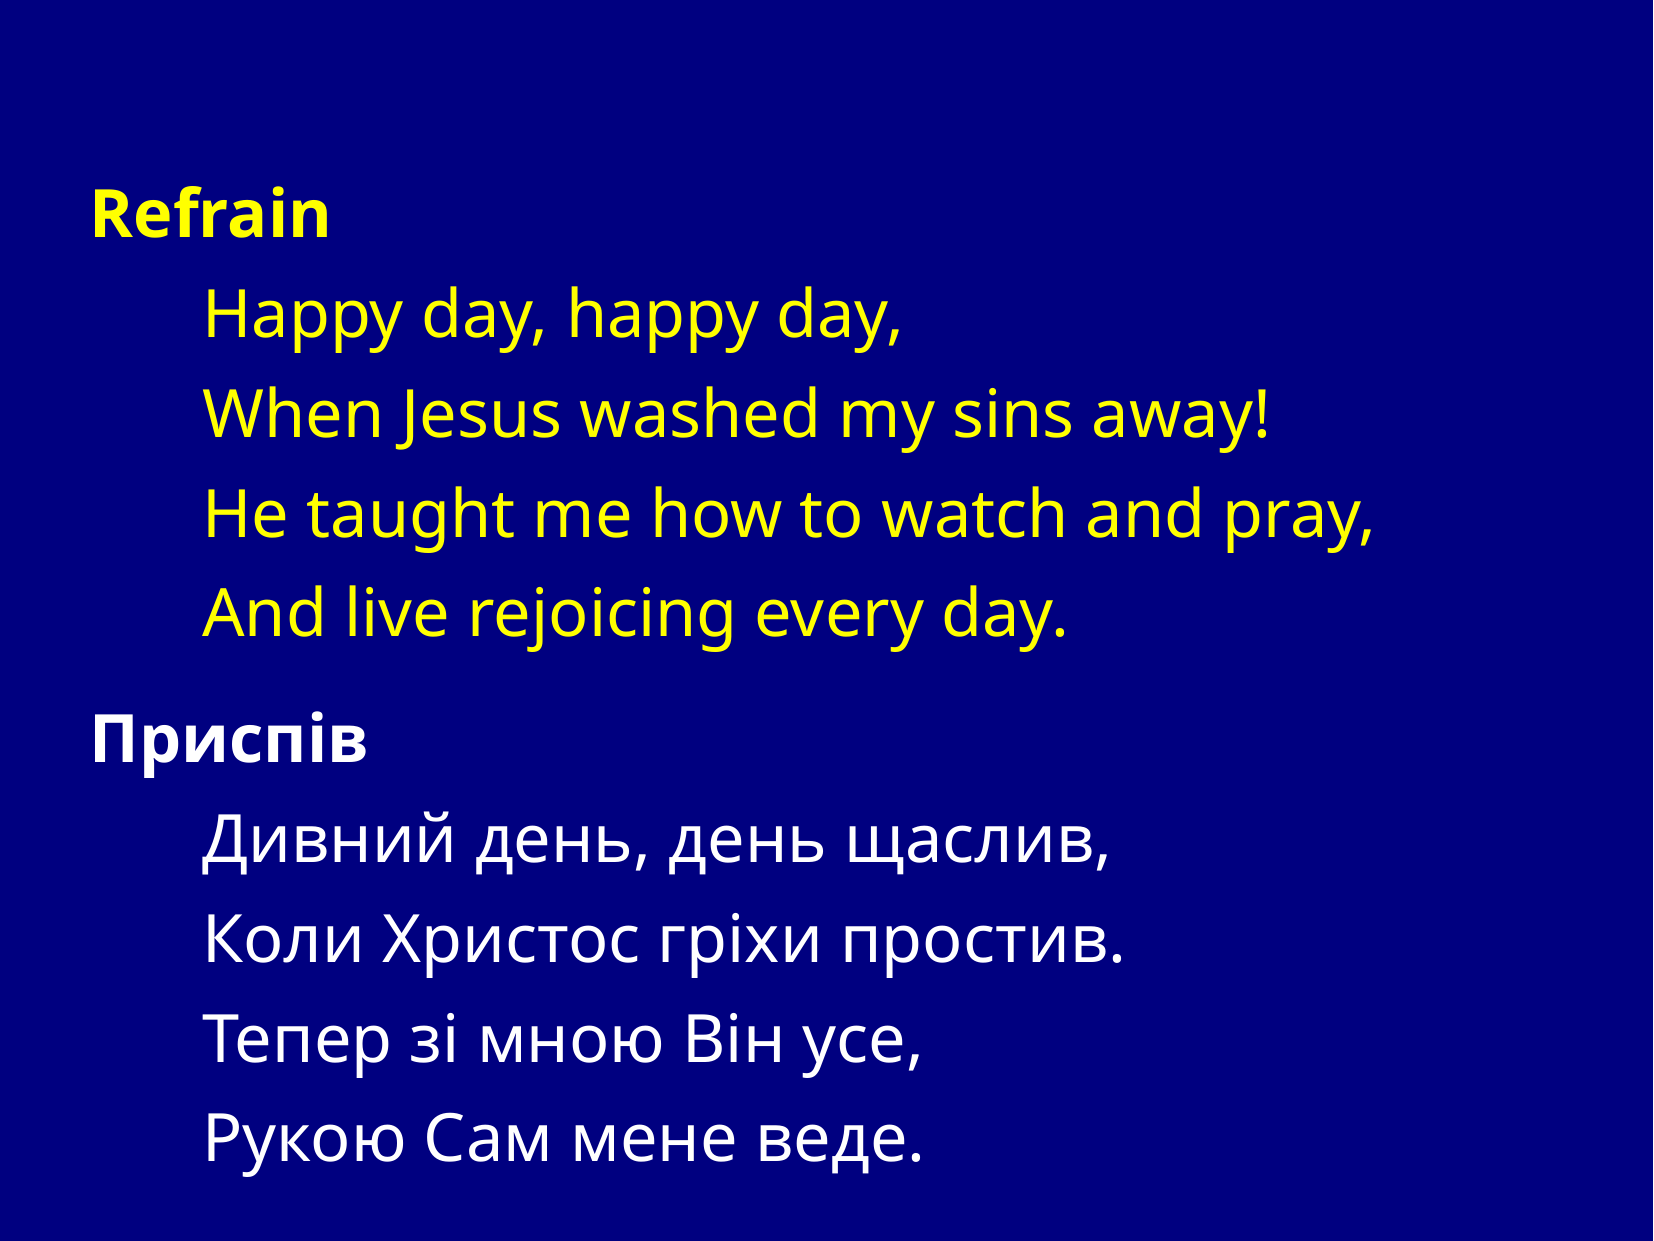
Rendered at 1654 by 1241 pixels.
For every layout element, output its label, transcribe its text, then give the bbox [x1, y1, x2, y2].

text_box Приспів Дивний день, день щаслив, Коли Христос гріхи простив. Тепер зі мною Він усе, Рукою Сам мене веде. [75, 675, 1576, 1163]
text_box Refrain Happy day, happy day, When Jesus washed my sins away! He taught me how to watch and pray, And live rejoicing every day. [75, 150, 1576, 638]
